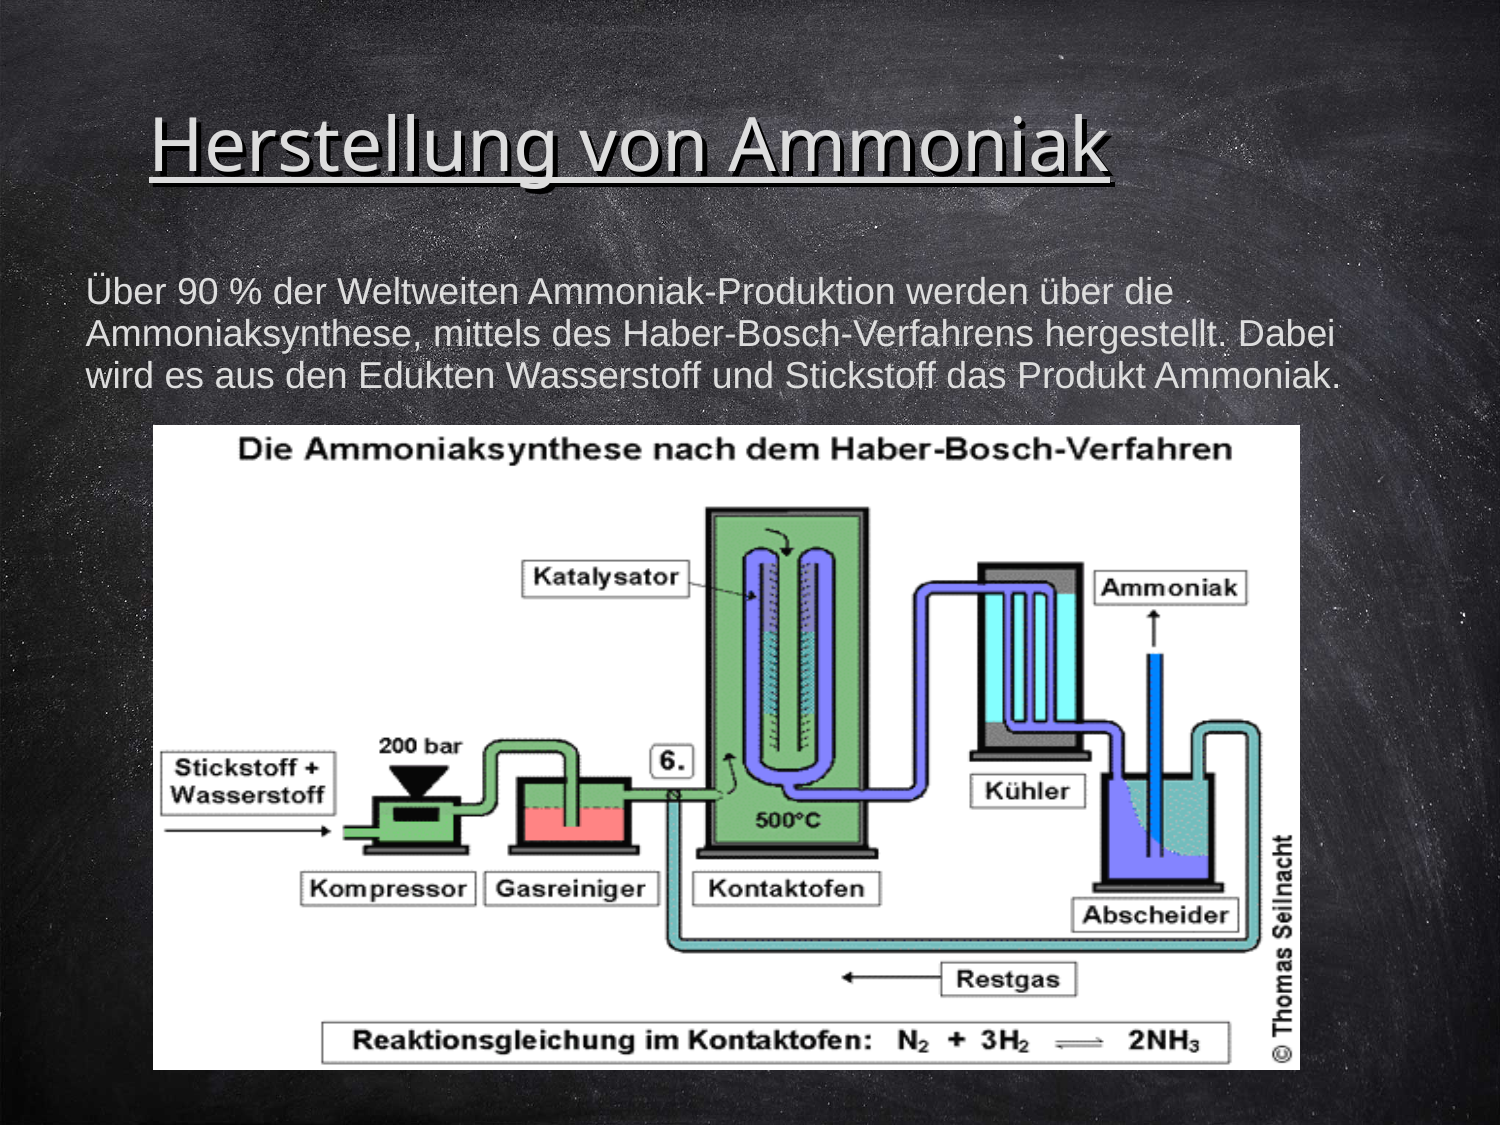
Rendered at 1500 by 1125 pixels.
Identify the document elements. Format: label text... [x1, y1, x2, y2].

picture [0, 0, 1500, 1125]
text_box Über 90 % der Weltweiten Ammoniak-Produktion werden über die Ammoniaksynthese, mittels des Haber-Bosch-Verfahrens hergestellt. Dabei wird es aus den Edukten Wasserstoff und Stickstoff das Produkt Ammoniak. [70, 263, 1394, 489]
title Herstellung von Ammoniak [70, 22, 1418, 264]
